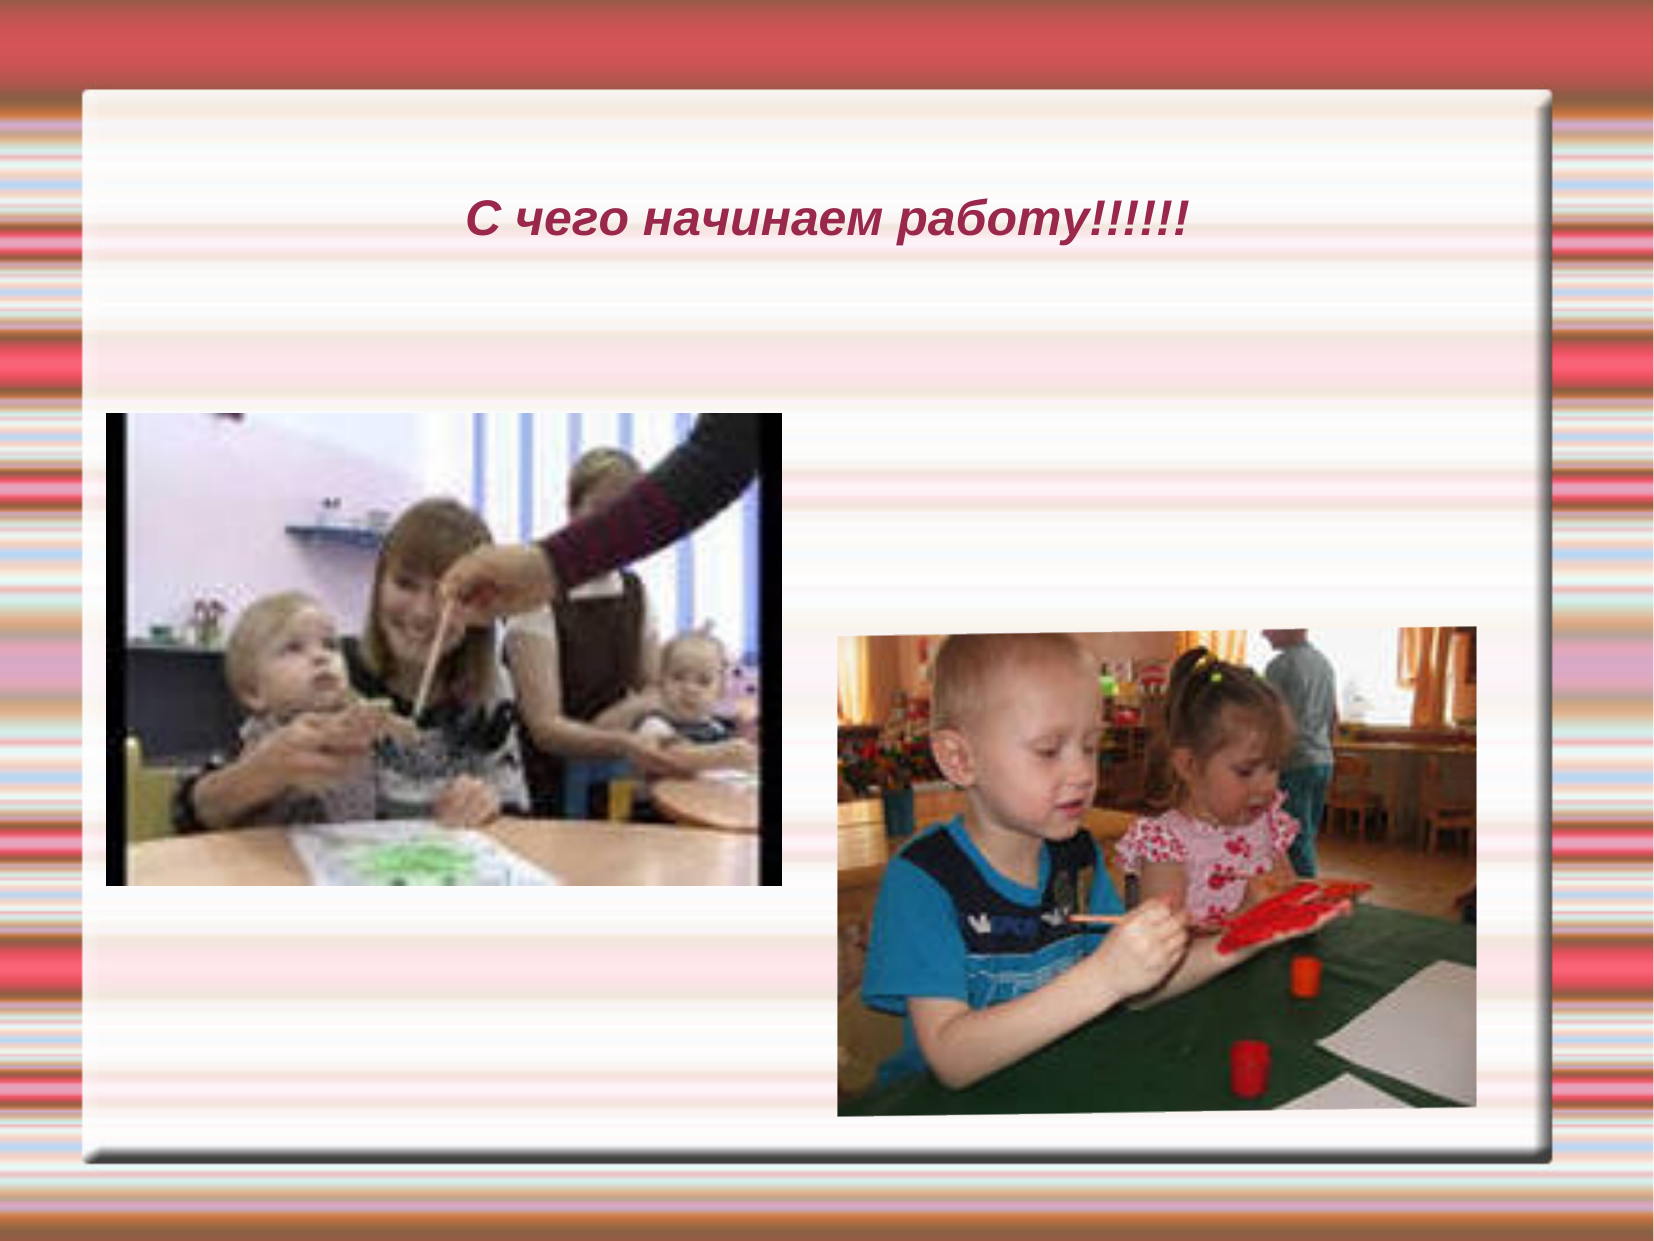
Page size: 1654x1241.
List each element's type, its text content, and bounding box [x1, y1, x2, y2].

title С чего начинаем работу!!!!!! [121, 114, 1534, 322]
picture [0, 0, 1654, 1241]
